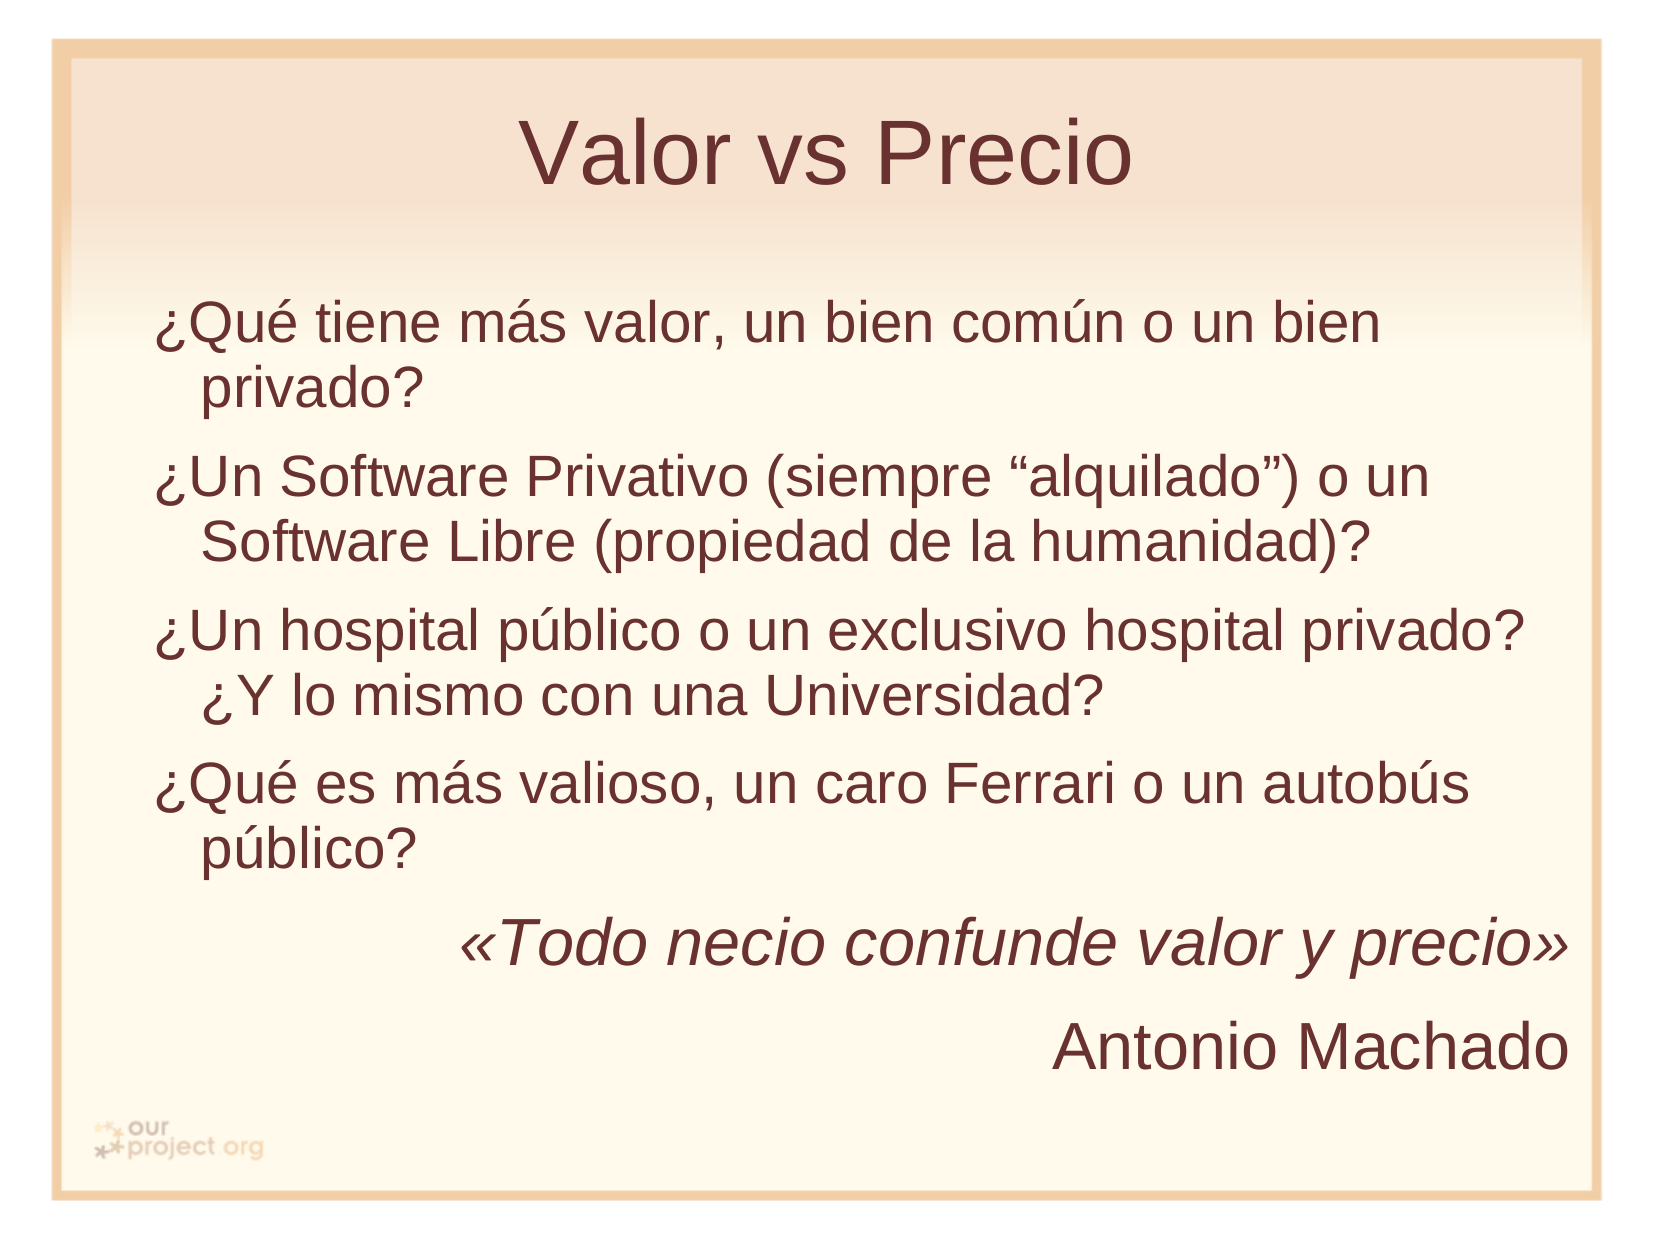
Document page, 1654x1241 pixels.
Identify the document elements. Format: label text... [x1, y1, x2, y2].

picture [0, 0, 1654, 1241]
list ¿Qué tiene más valor, un bien común o un bien privado? ¿Un Software Privativo (siempre “alquilado”) o un Software Libre (propiedad de la humanidad)? ¿Un hospital público o un exclusivo hospital privado? ¿Y lo mismo con una Universidad? ¿Qué es más valioso, un caro Ferrari o un autobús público? «Todo necio confunde valor y precio» Antonio Machado [82, 290, 1571, 1162]
title Valor vs Precio [82, 56, 1571, 250]
